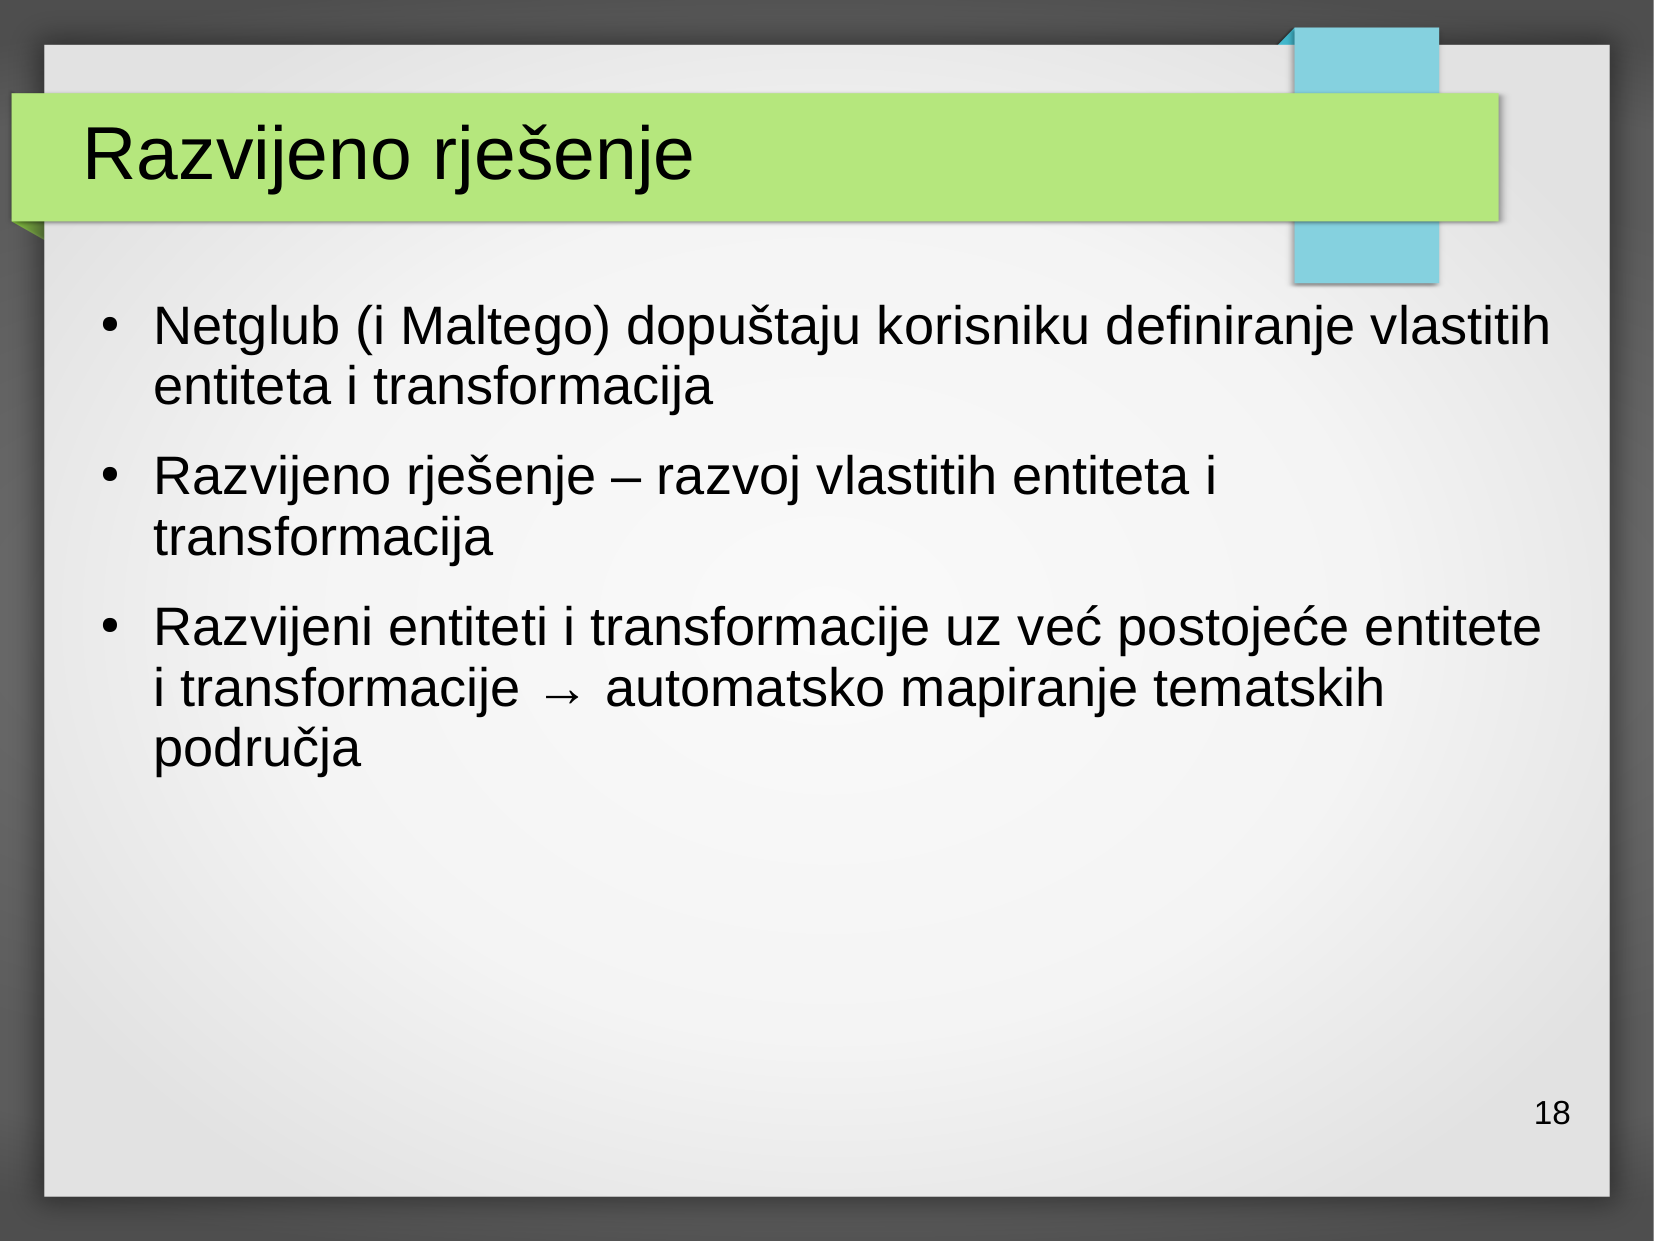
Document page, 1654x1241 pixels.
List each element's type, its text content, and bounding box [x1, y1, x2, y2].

title Razvijeno rješenje [82, 94, 1264, 213]
list Netglub (i Maltego) dopuštaju korisniku definiranje vlastitih entiteta i transformacija Razvijeno rješenje – razvoj vlastitih entiteta i transformacija Razvijeni entiteti i transformacije uz već postojeće entitete i transformacije → automatsko mapiranje tematskih područja [82, 295, 1571, 1015]
picture [0, 0, 1654, 1241]
